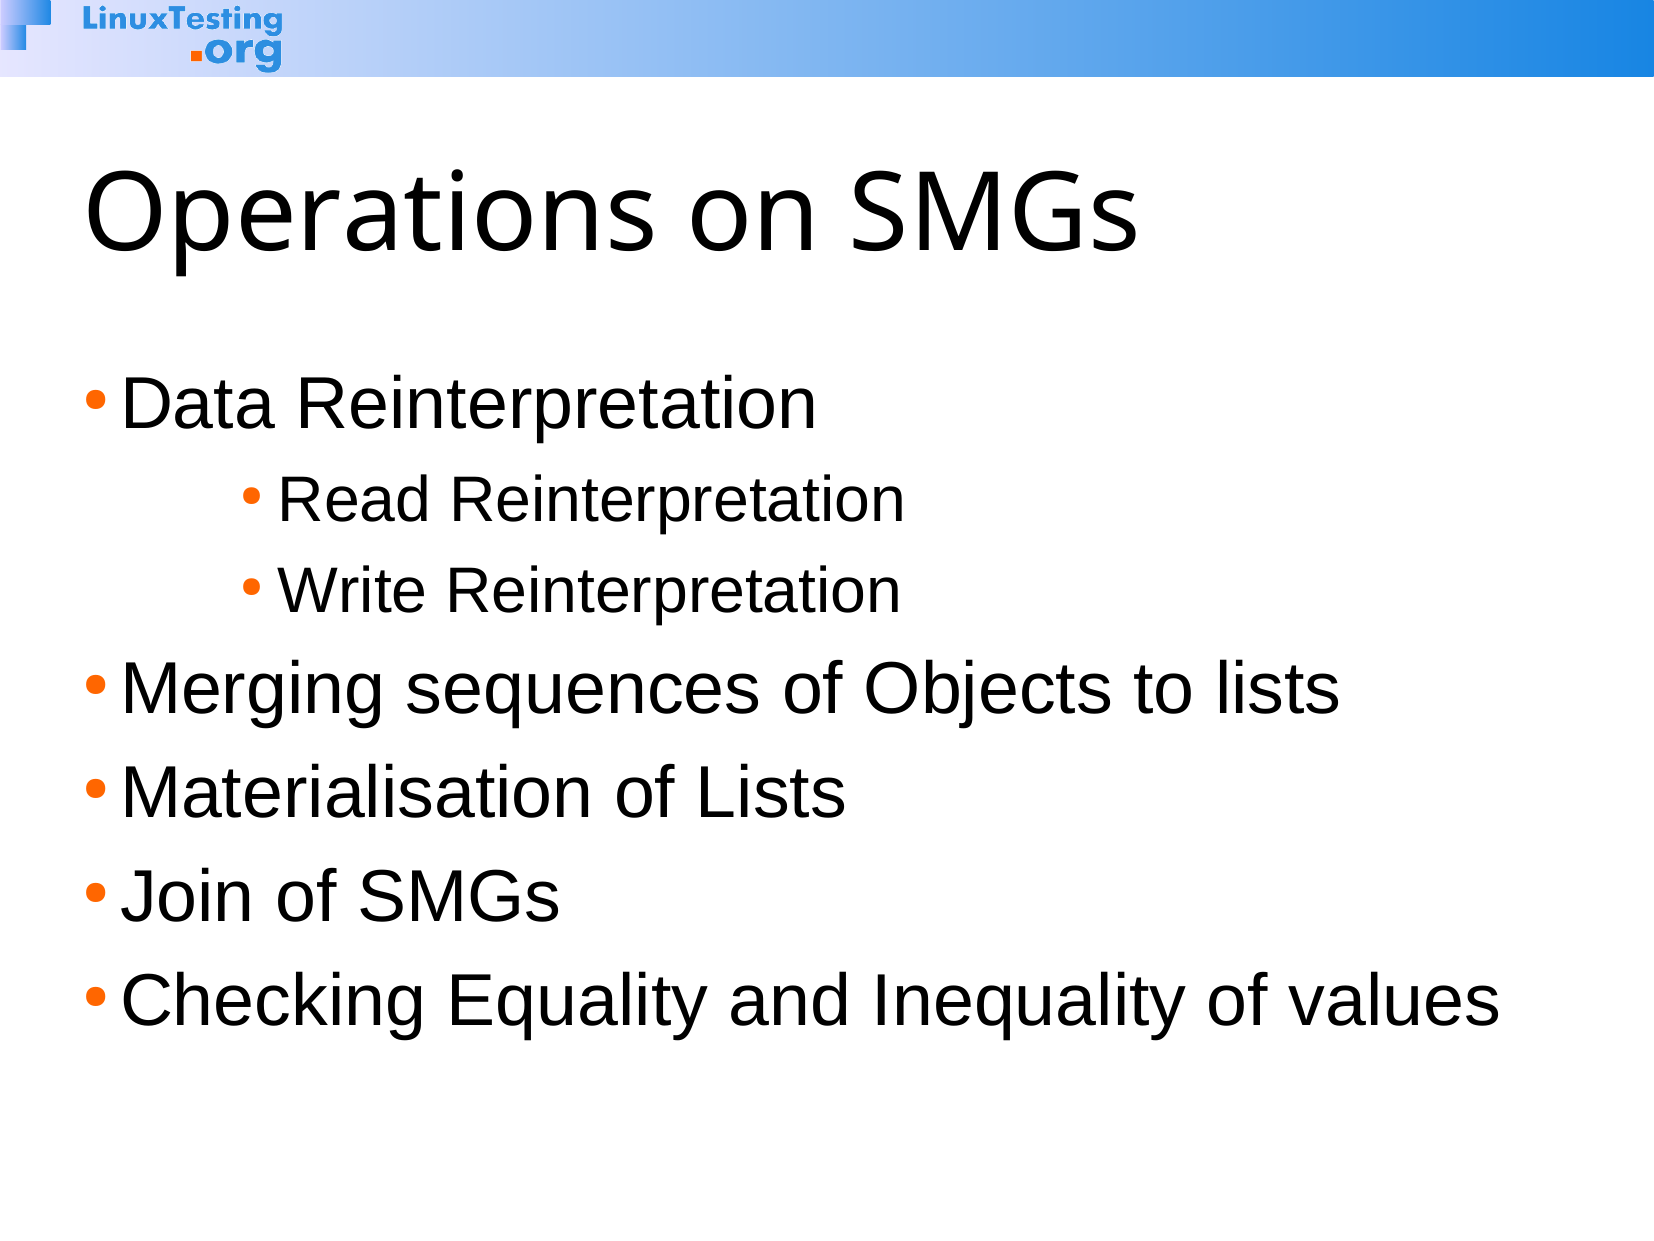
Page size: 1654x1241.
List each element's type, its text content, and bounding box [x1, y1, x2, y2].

picture [83, 5, 282, 73]
title Operations on SMGs [82, 76, 1571, 336]
list Data Reinterpretation Read Reinterpretation Write Reinterpretation Merging sequences of Objects to lists Materialisation of Lists Join of SMGs Checking Equality and Inequality of values [82, 358, 1571, 1078]
